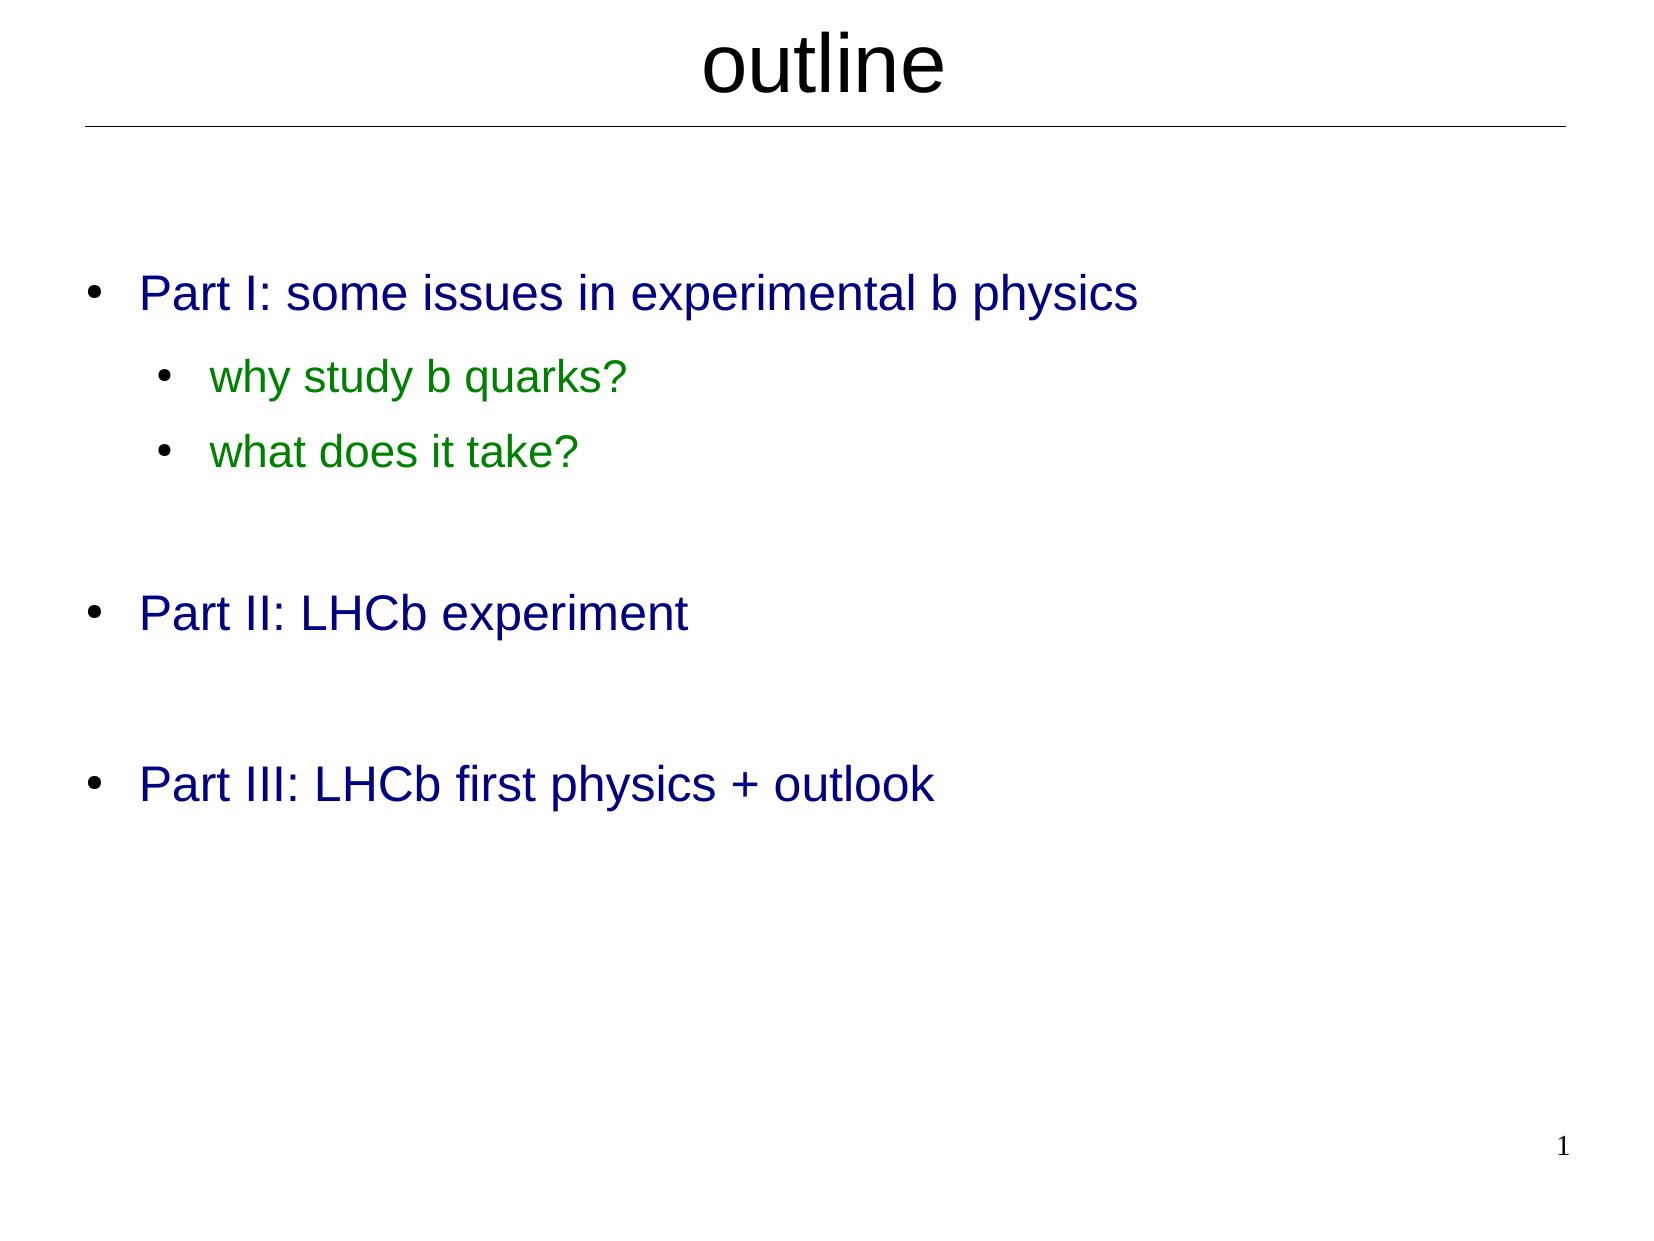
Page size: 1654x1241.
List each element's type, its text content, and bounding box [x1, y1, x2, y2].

title outline [79, 5, 1568, 121]
list Part I: some issues in experimental b physics why study b quarks? what does it take? Part II: LHCb experiment Part III: LHCb first physics + outlook [67, 265, 1557, 1142]
